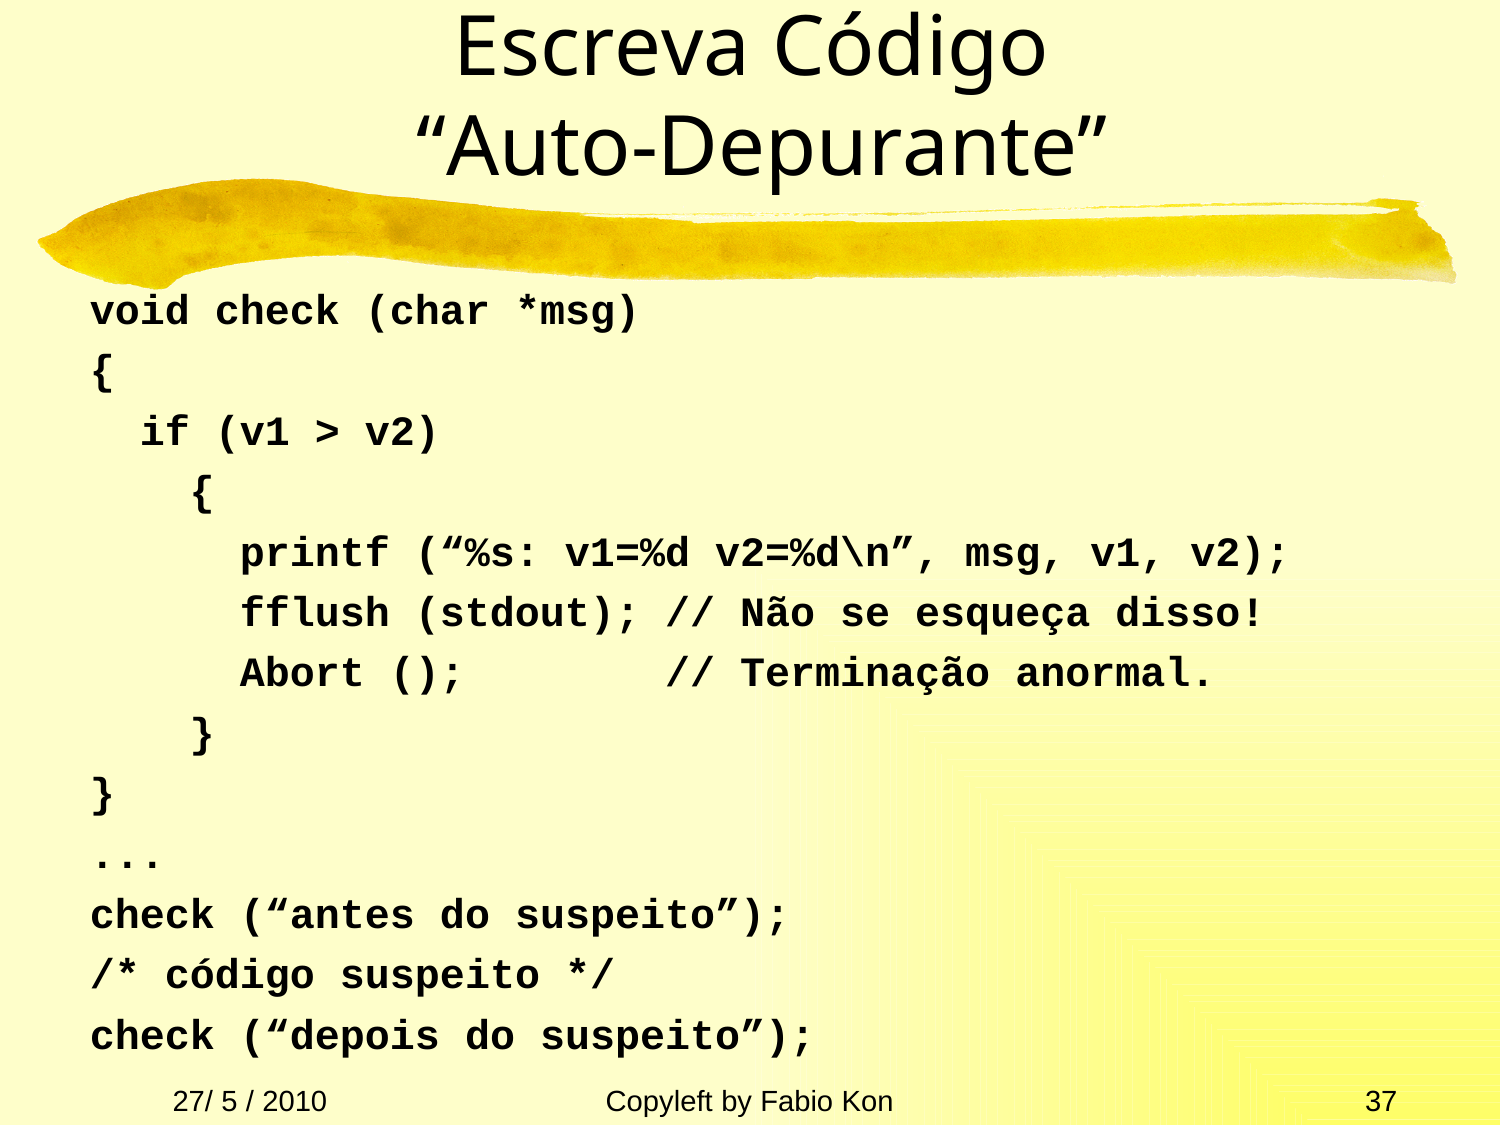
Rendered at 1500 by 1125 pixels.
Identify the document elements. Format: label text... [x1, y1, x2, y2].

list void check (char *msg) { if (v1 > v2) { printf (“%s: v1=%d v2=%d\n”, msg, v1, v2); fflush (stdout); // Não se esqueça disso! Abort (); // Terminação anormal. } } ... check (“antes do suspeito”); /* código suspeito */ check (“depois do suspeito”); [74, 275, 1417, 1076]
title Escreva Código “Auto-Depurante” [125, 0, 1401, 200]
picture [24, 174, 1463, 297]
